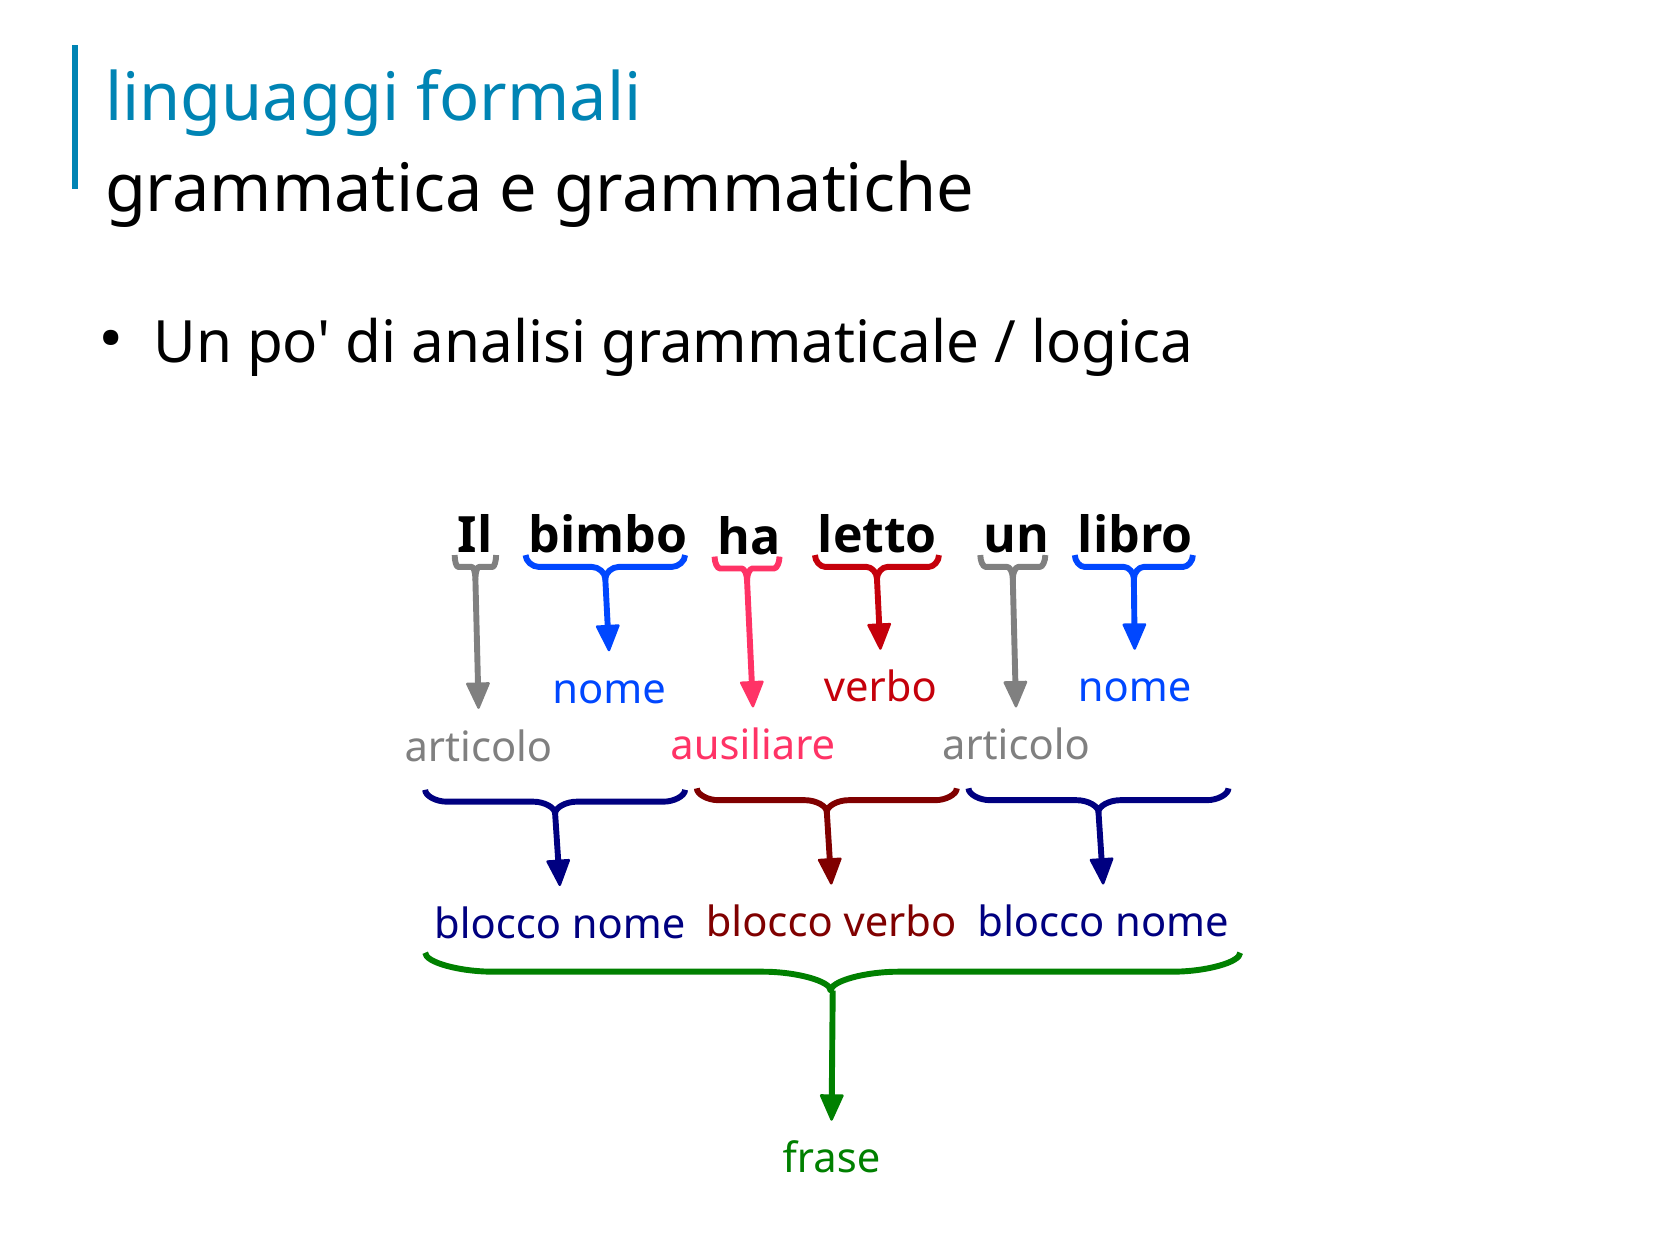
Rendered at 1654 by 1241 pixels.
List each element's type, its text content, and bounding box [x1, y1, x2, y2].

title linguaggi formali grammatica e grammatiche [105, 49, 1571, 200]
text_box un [968, 496, 1058, 571]
text_box letto [803, 496, 952, 571]
text_box verbo [809, 653, 948, 719]
text_box articolo [389, 712, 565, 778]
text_box libro [1063, 496, 1205, 572]
list Un po' di analisi grammaticale / logica [82, 300, 1571, 1126]
text_box blocco nome [964, 887, 1234, 953]
text_box bimbo [513, 496, 692, 571]
text_box ha [702, 497, 790, 573]
text_box frase [767, 1124, 894, 1190]
text_box blocco nome [419, 889, 691, 955]
text_box articolo [927, 710, 1102, 776]
text_box nome [1063, 653, 1201, 719]
text_box Il [442, 496, 505, 571]
text_box nome [537, 654, 676, 720]
text_box ausiliare [655, 710, 844, 776]
text_box blocco verbo [691, 887, 964, 953]
